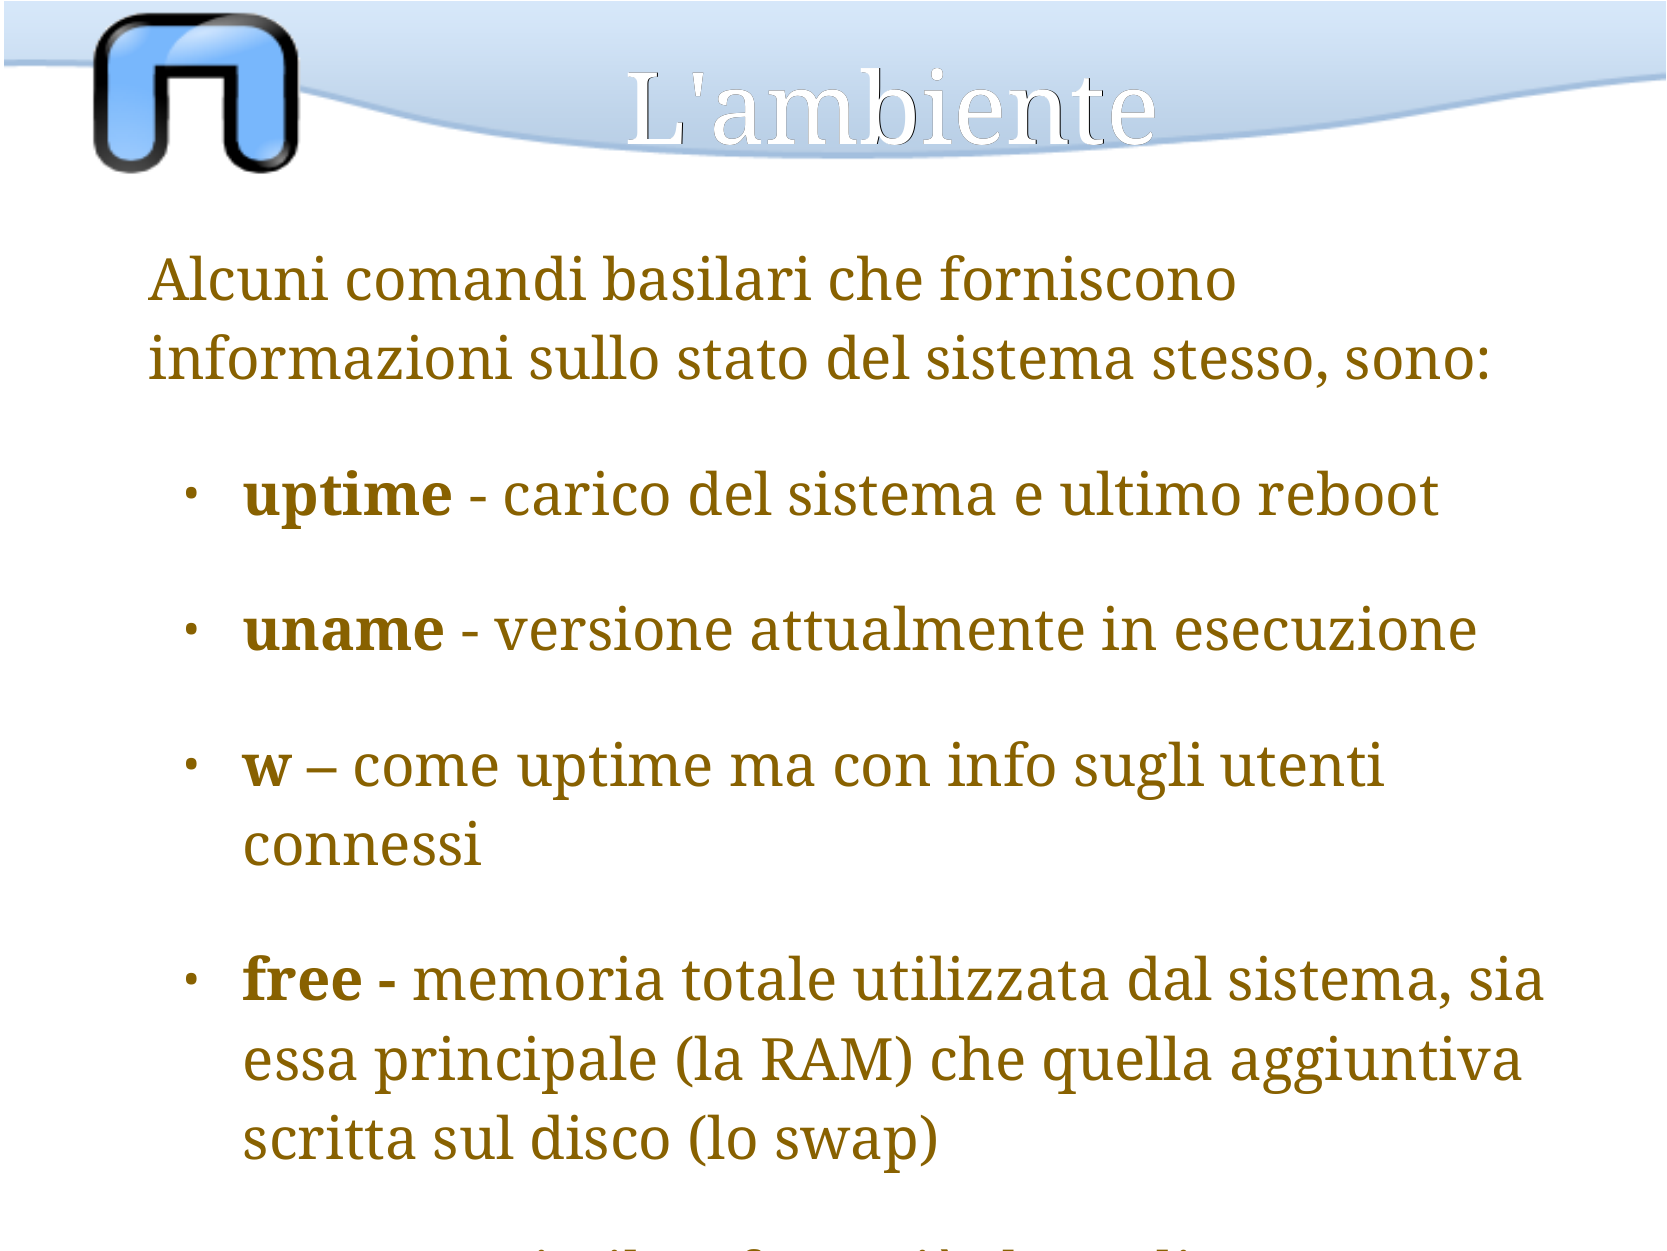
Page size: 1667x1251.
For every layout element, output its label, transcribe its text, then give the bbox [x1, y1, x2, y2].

text_box L'ambiente [535, 29, 1250, 268]
picture [0, 0, 1667, 1251]
list Alcuni comandi basilari che forniscono informazioni sullo stato del sistema stesso, sono: uptime - carico del sistema e ultimo reboot uname - versione attualmente in esecuzione w – come uptime ma con info sugli utenti connessi free - memoria totale utilizzata dal sistema, sia essa principale (la RAM) che quella aggiuntiva scritta sul disco (lo swap) vmstat – simile a free, più dettagliato [148, 238, 1578, 1197]
